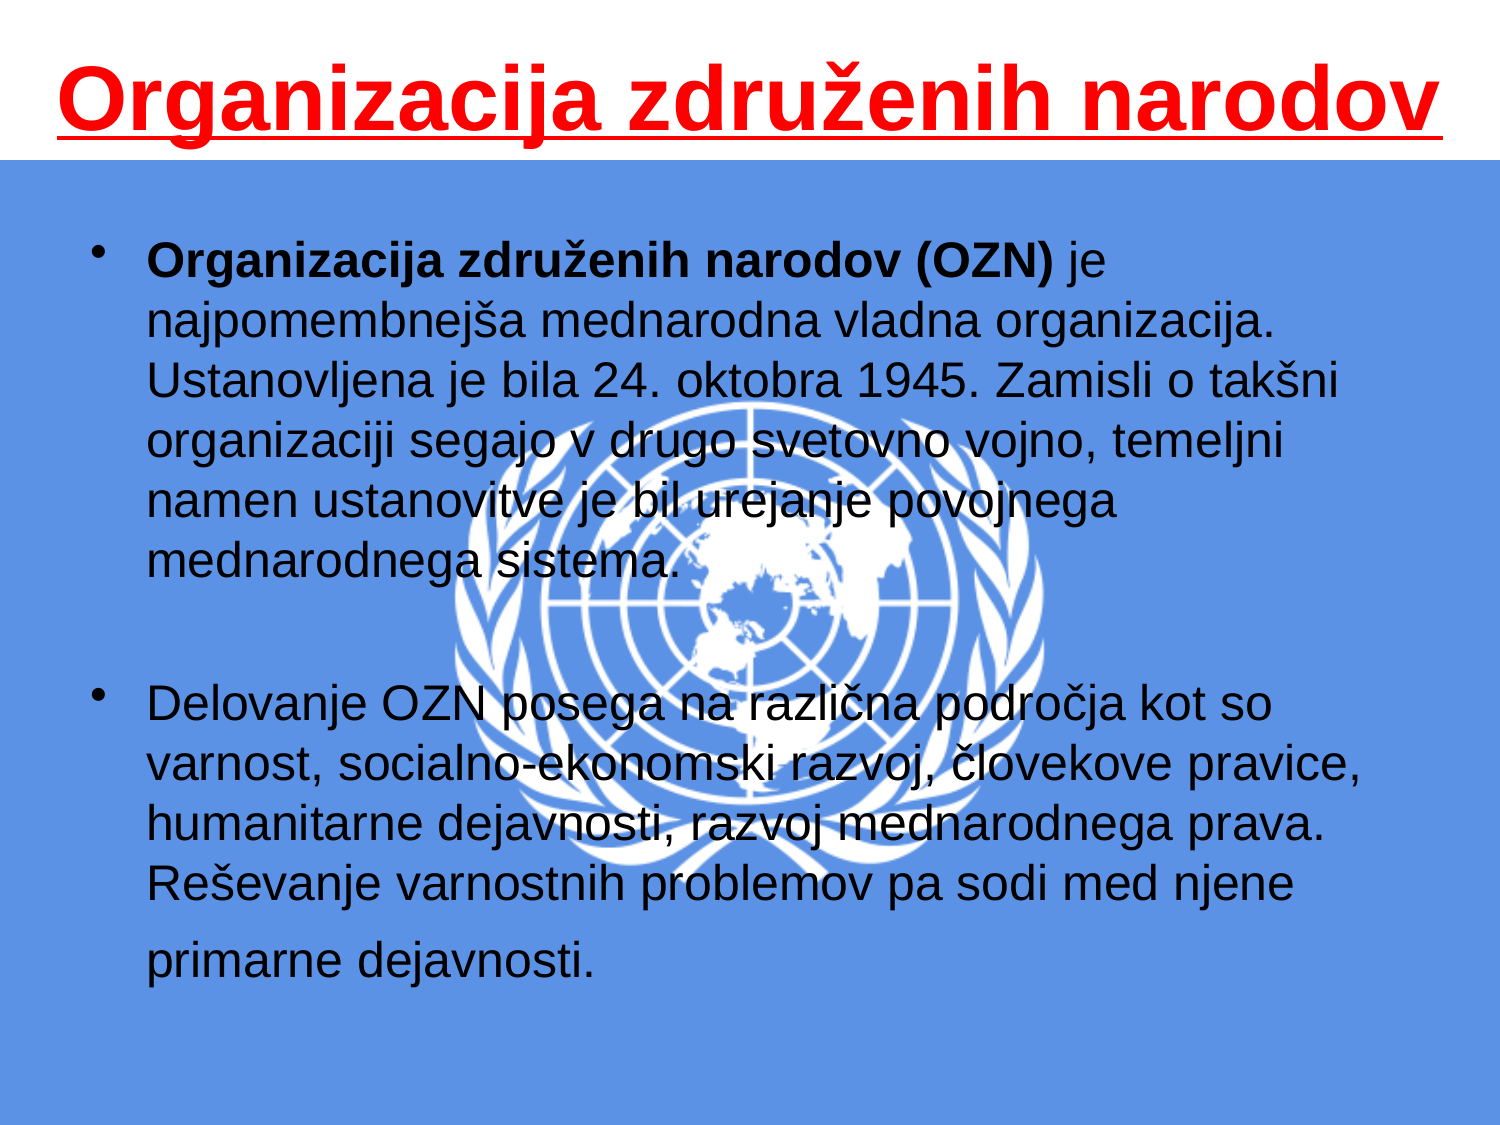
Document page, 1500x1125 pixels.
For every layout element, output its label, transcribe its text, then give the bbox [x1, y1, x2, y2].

title Organizacija združenih narodov [0, 0, 1500, 188]
picture [0, 188, 1500, 1125]
list Organizacija združenih narodov (OZN) je najpomembnejša mednarodna vladna organizacija. Ustanovljena je bila 24. oktobra 1945. Zamisli o takšni organizaciji segajo v drugo svetovno vojno, temeljni namen ustanovitve je bil urejanje povojnega mednarodnega sistema. Delovanje OZN posega na različna področja kot so varnost, socialno-ekonomski razvoj, človekove pravice, humanitarne dejavnosti, razvoj mednarodnega prava. Reševanje varnostnih problemov pa sodi med njene primarne dejavnosti. [75, 220, 1425, 1094]
